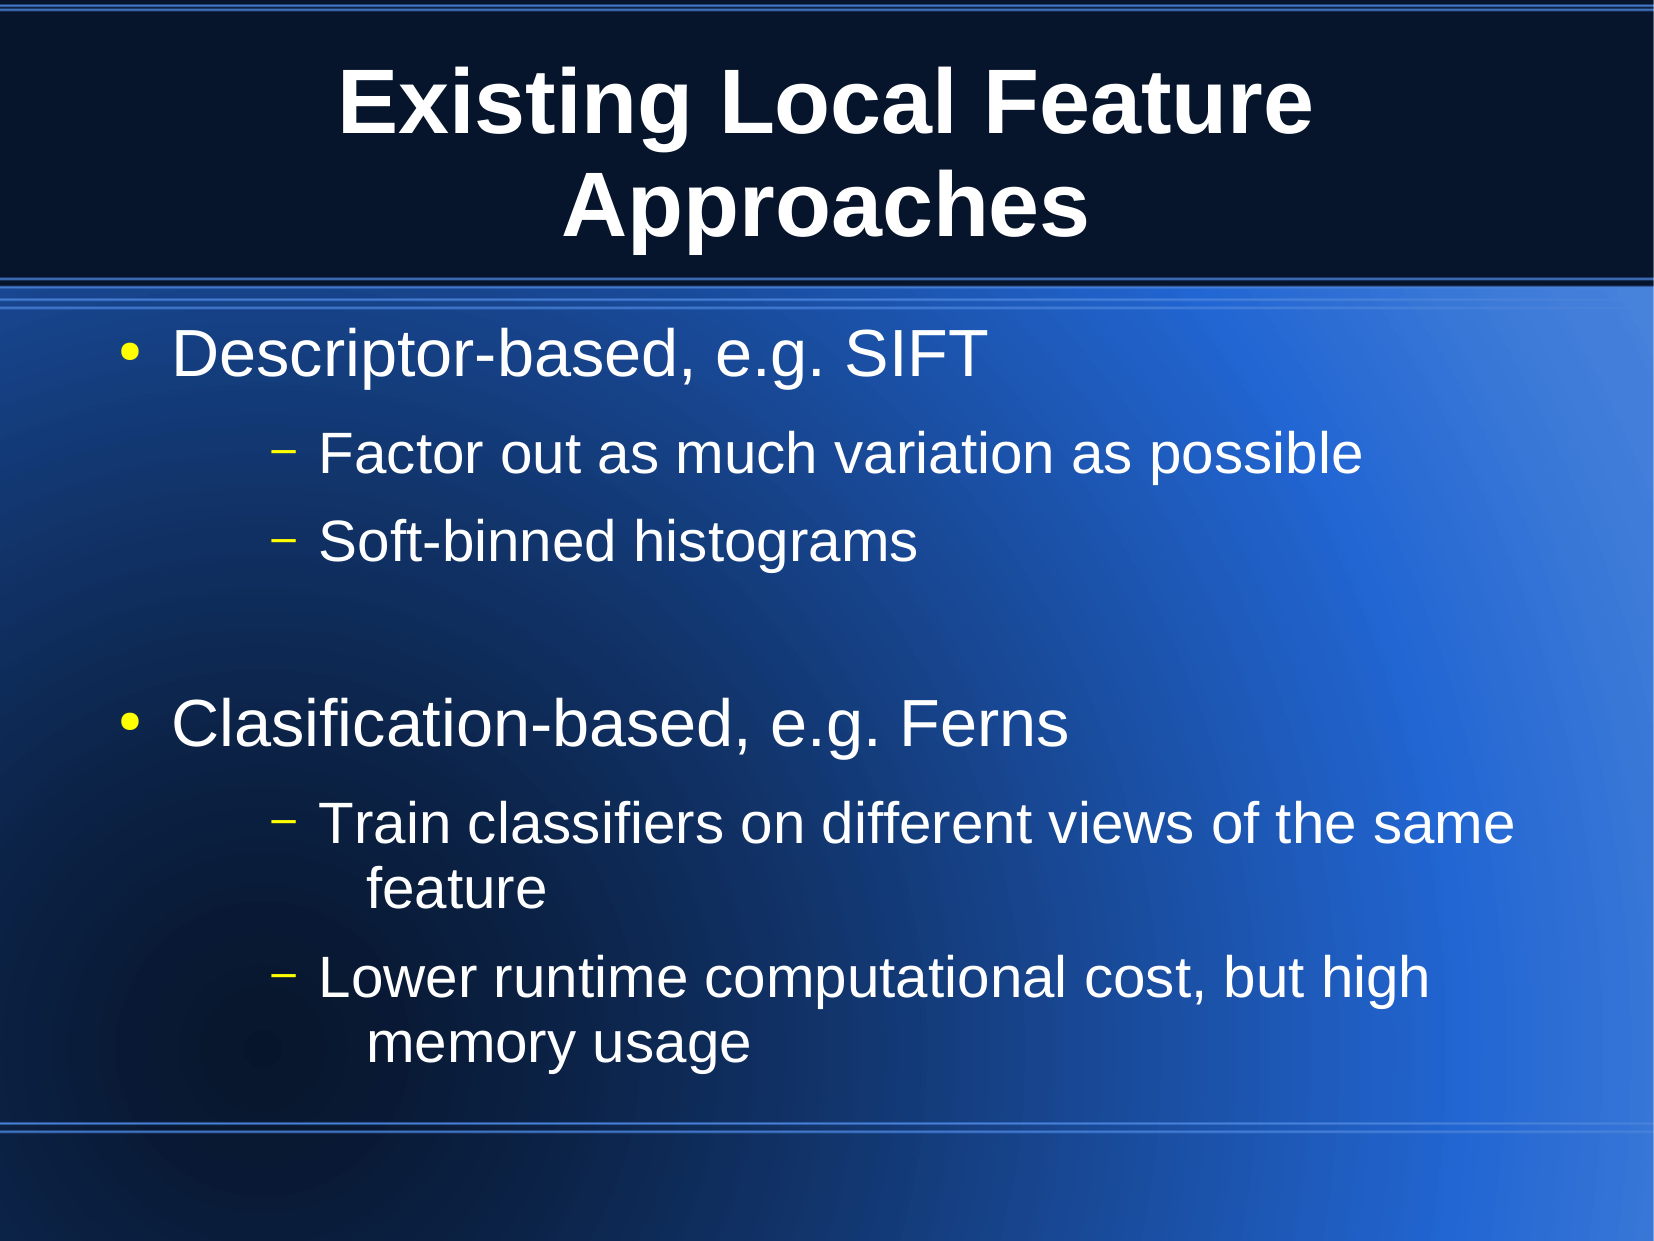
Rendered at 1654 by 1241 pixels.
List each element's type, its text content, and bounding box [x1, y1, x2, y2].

title Existing Local Feature Approaches [82, 49, 1571, 257]
list Descriptor-based, e.g. SIFT Factor out as much variation as possible Soft-binned histograms Clasification-based, e.g. Ferns Train classifiers on different views of the same feature Lower runtime computational cost, but high memory usage [82, 316, 1571, 1075]
picture [0, 0, 1654, 1241]
